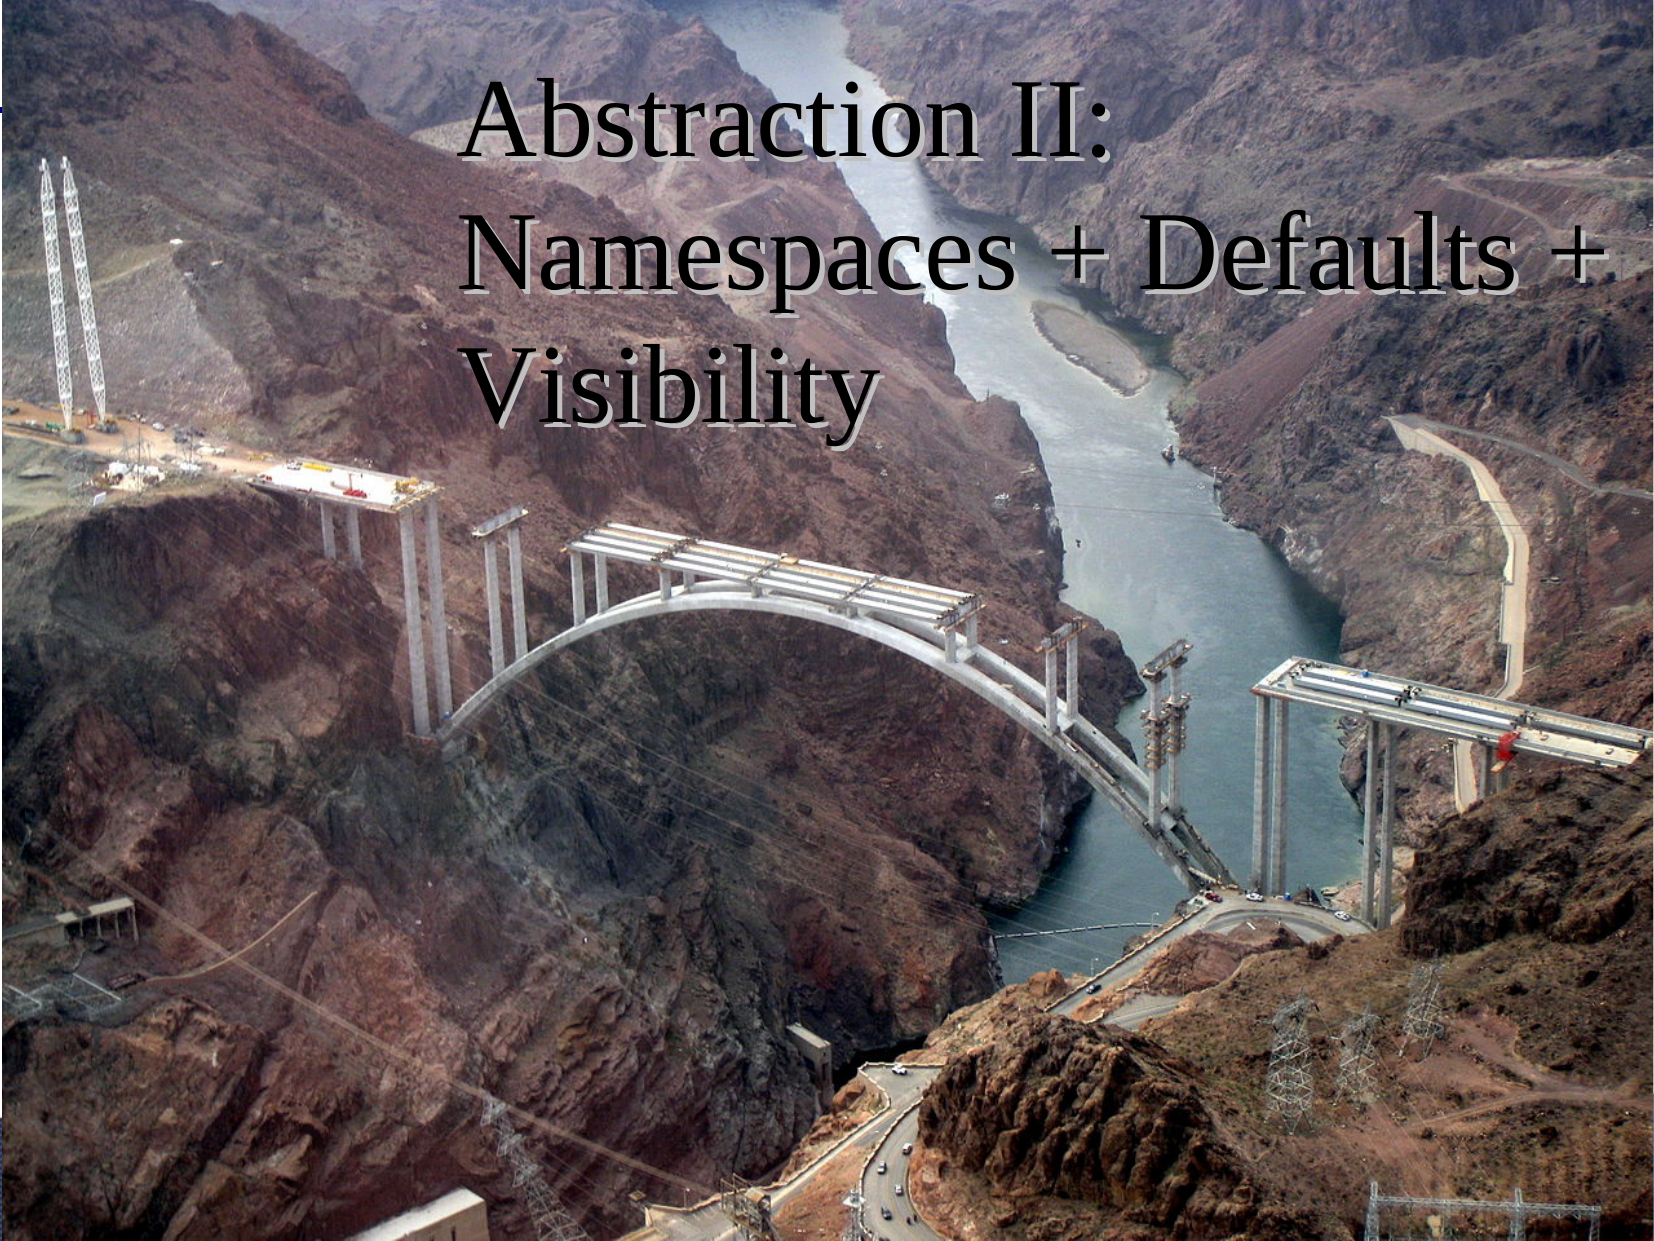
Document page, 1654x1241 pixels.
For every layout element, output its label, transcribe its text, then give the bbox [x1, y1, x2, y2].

text_box Abstraction II: Namespaces + Defaults + Visibility [456, 47, 1613, 439]
picture [0, 0, 1654, 1241]
